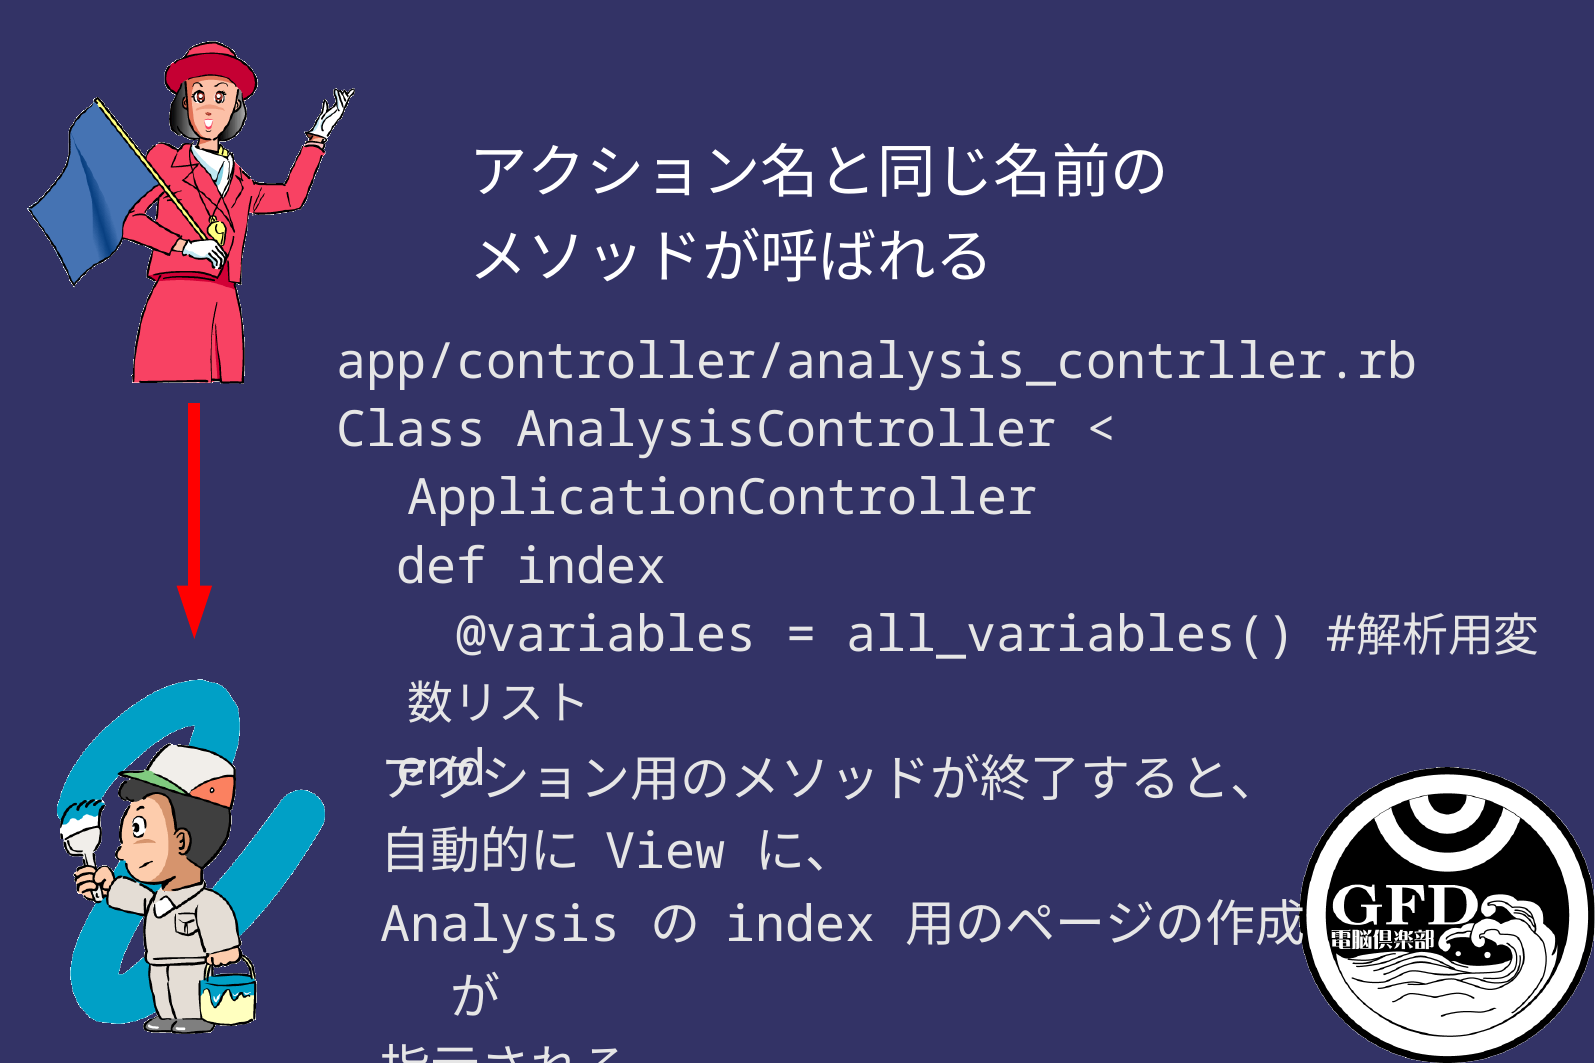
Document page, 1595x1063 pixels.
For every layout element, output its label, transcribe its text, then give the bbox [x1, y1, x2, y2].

picture [57, 679, 325, 1034]
picture [57, 679, 194, 802]
picture [1299, 767, 1595, 1063]
text_box アクション用のメソッドが終了すると、 自動的に View に、 Analysis の index 用のページの作成が 指示される [368, 738, 1329, 939]
picture [27, 41, 355, 384]
list app/controller/analysis_contrller.rb Class AnalysisController < ApplicationController def index @variables = all_variables() #解析用変数リスト end [324, 324, 1565, 598]
text_box アクション名と同じ名前の メソッドが呼ばれる [442, 118, 1466, 359]
